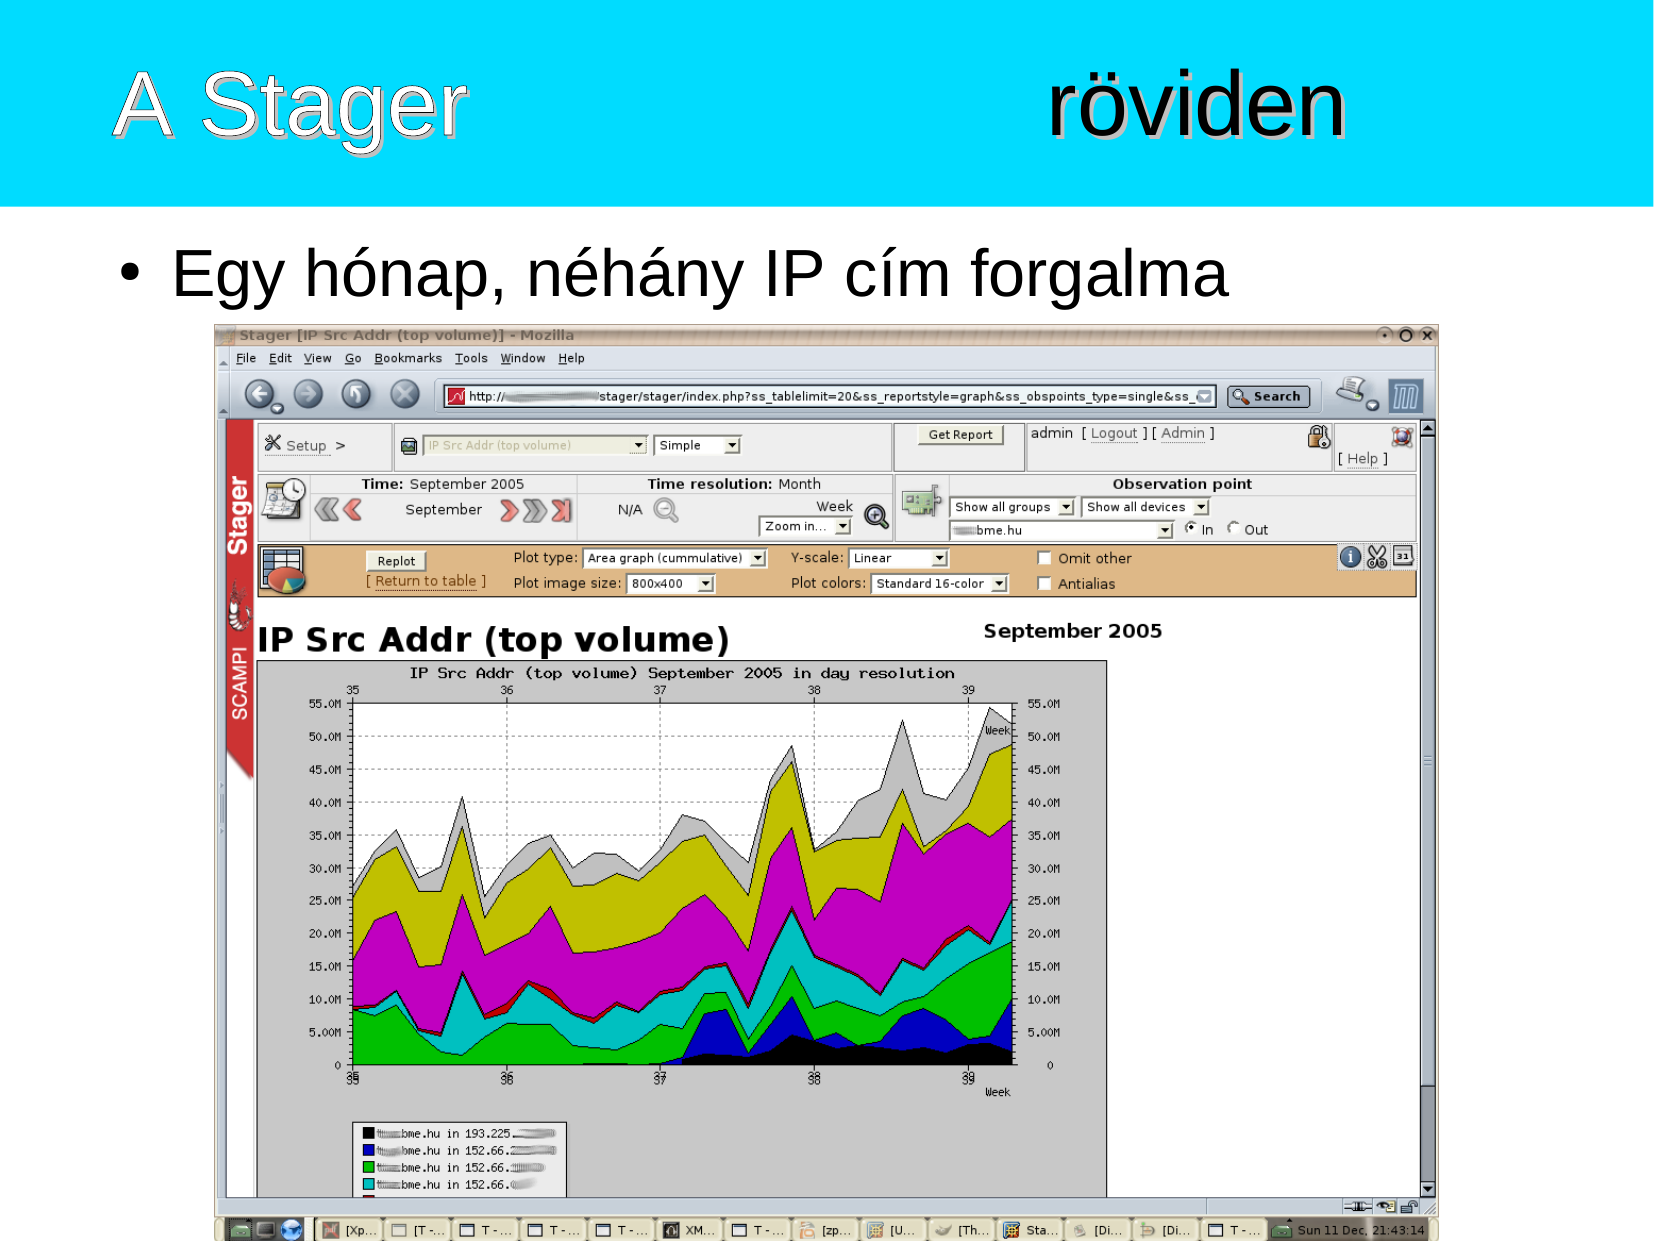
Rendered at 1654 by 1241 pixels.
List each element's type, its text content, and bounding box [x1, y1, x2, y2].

title A Stager röviden [0, 0, 1654, 207]
picture [214, 324, 1439, 1241]
list Egy hónap, néhány IP cím forgalma [82, 236, 1571, 1109]
